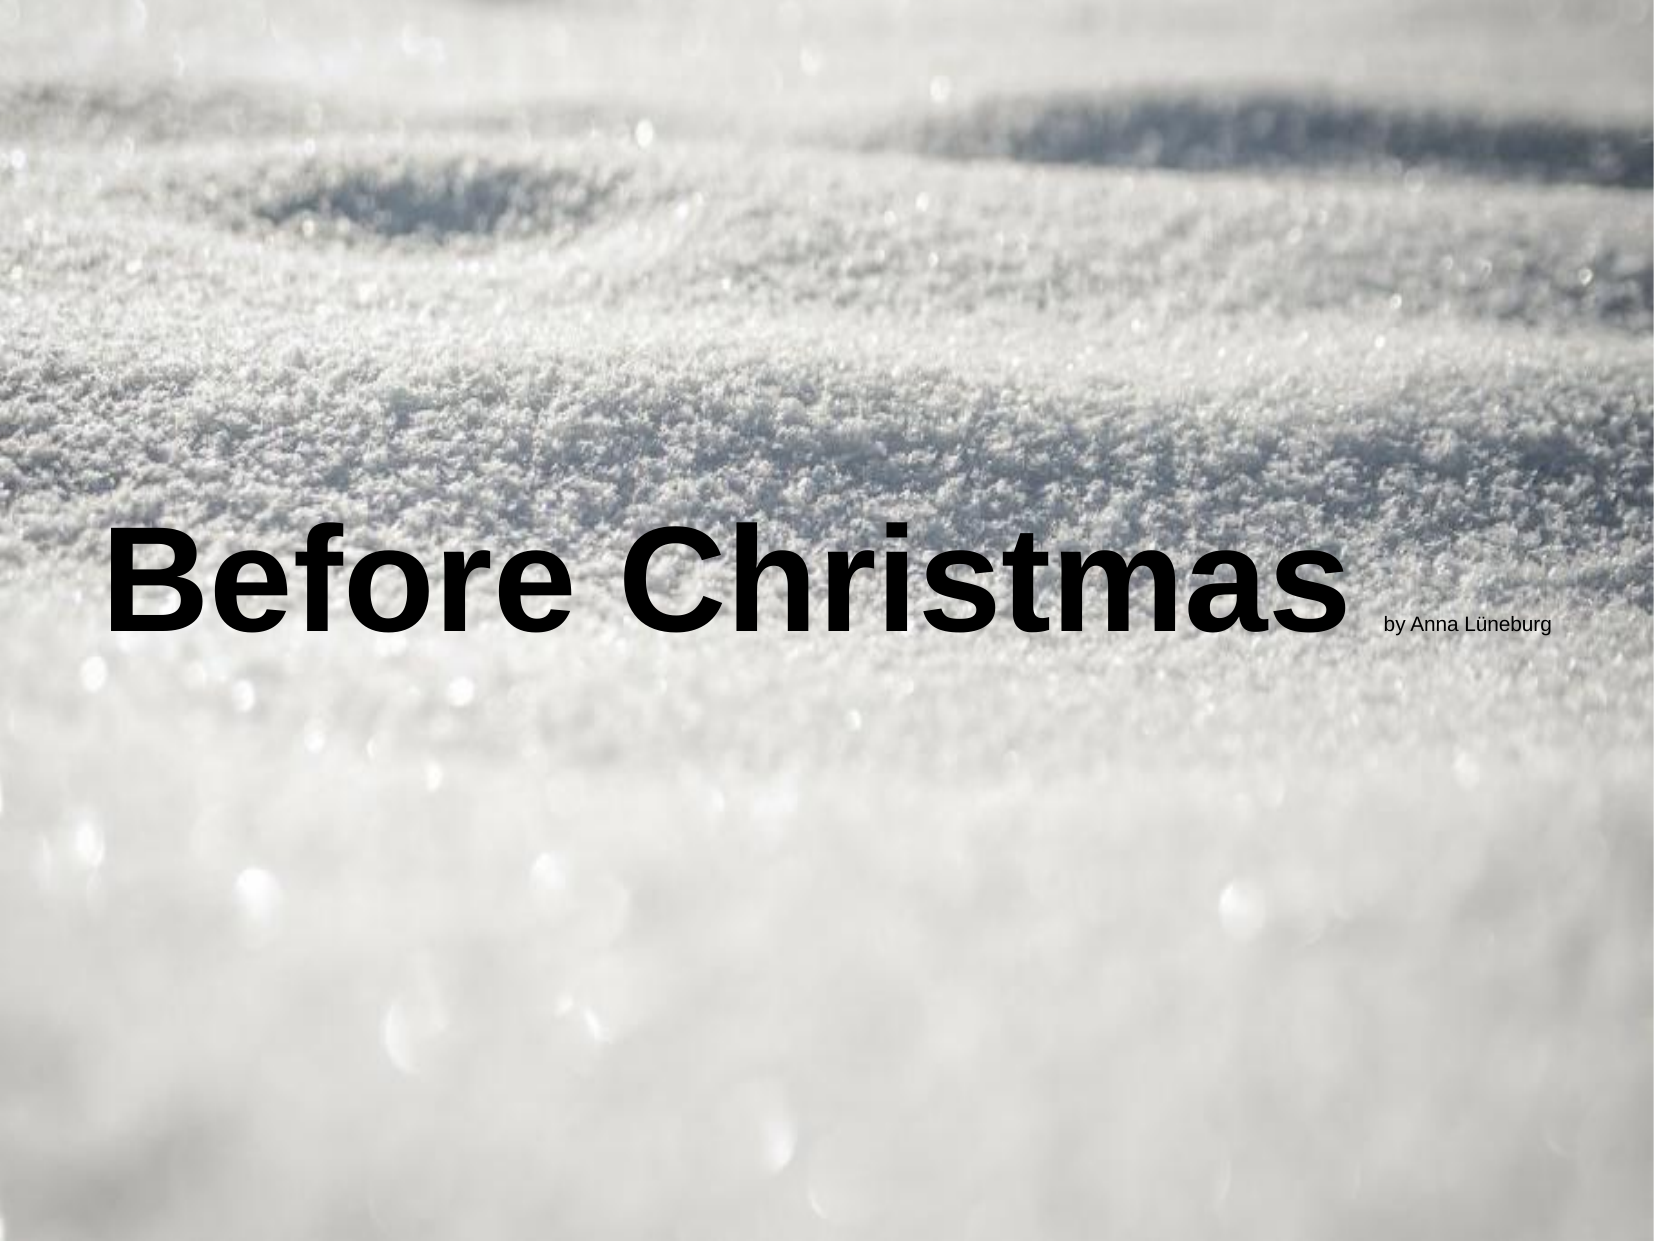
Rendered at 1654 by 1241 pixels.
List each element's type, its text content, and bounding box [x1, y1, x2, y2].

subtitle Before Christmas by Anna Lüneburg [82, 49, 1571, 1109]
picture [0, 0, 1654, 1241]
